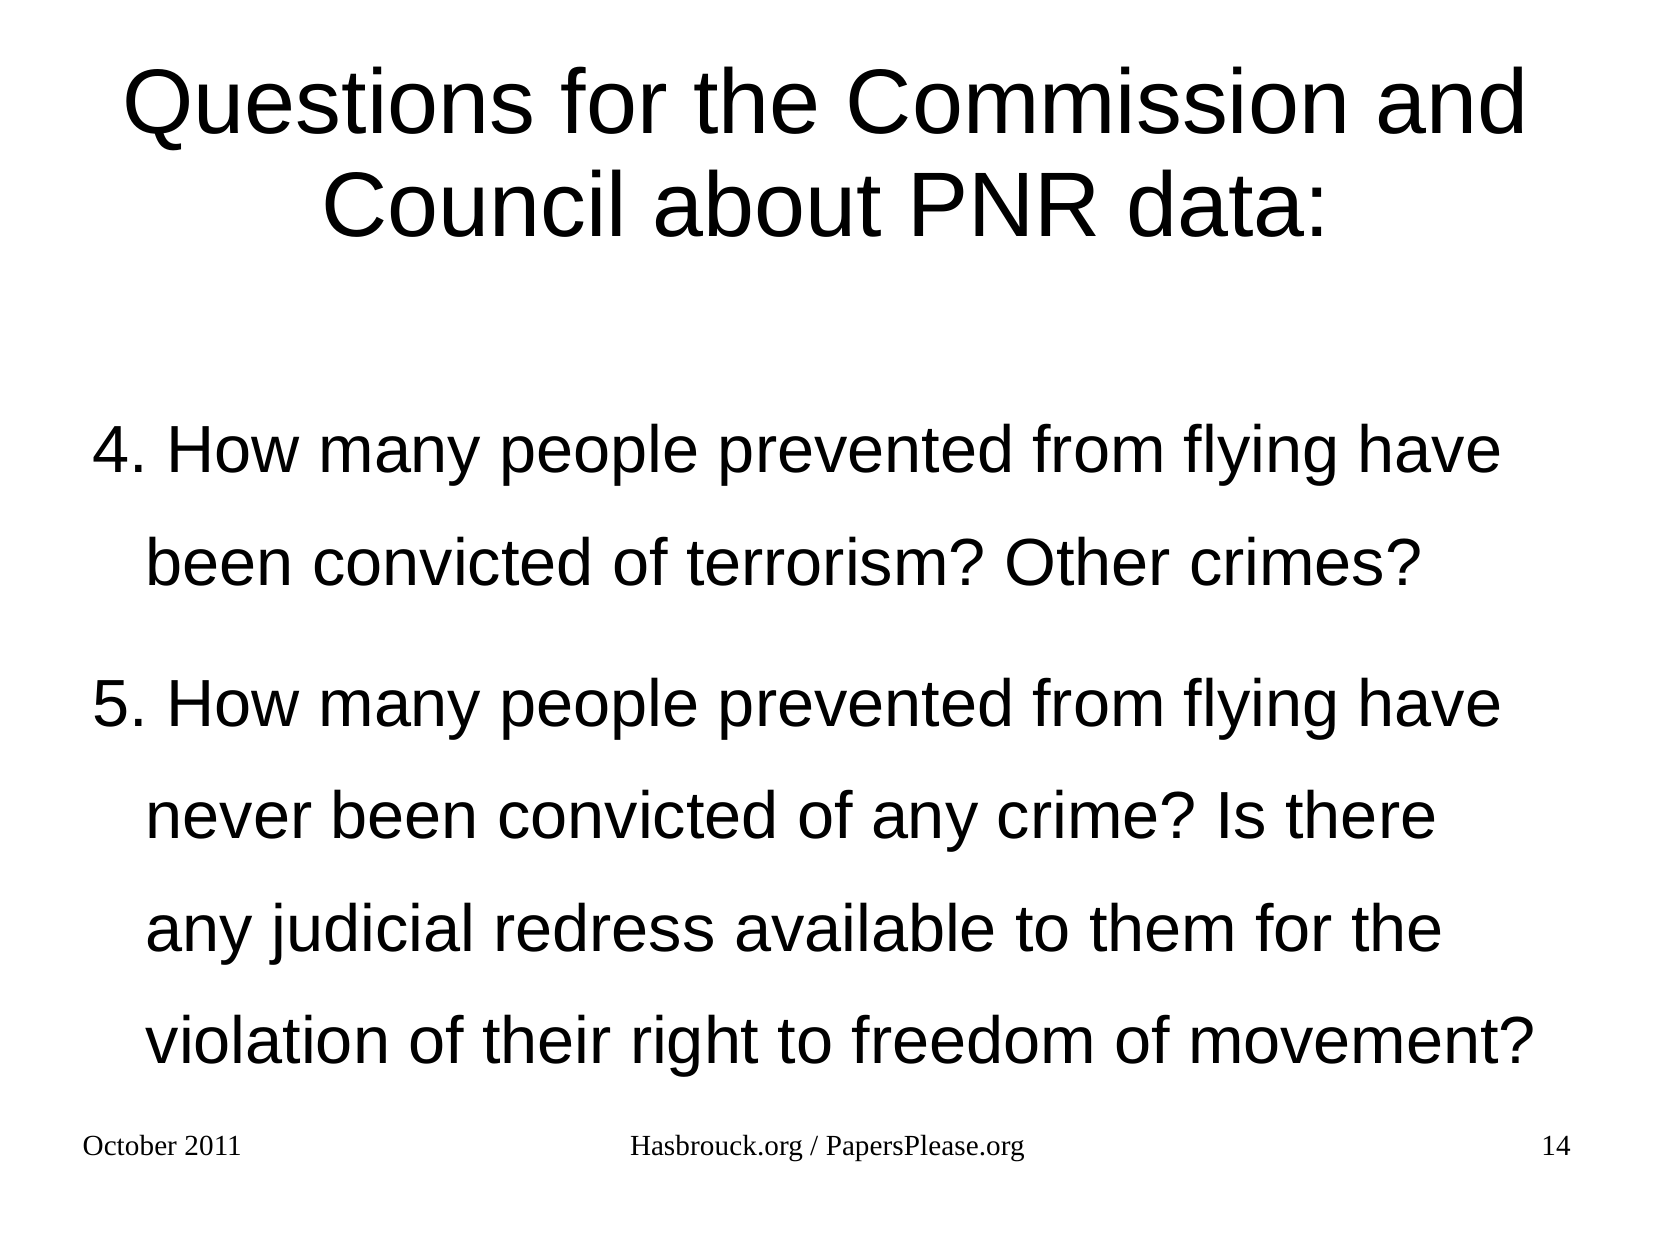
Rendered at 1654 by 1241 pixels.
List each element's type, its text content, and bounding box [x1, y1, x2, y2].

list How many people prevented from flying have been convicted of terrorism? Other crimes? How many people prevented from flying have never been convicted of any crime? Is there any judicial redress available to them for the violation of their right to freedom of movement? [75, 375, 1564, 1085]
title Questions for the Commission and Council about PNR data: [82, 49, 1571, 257]
